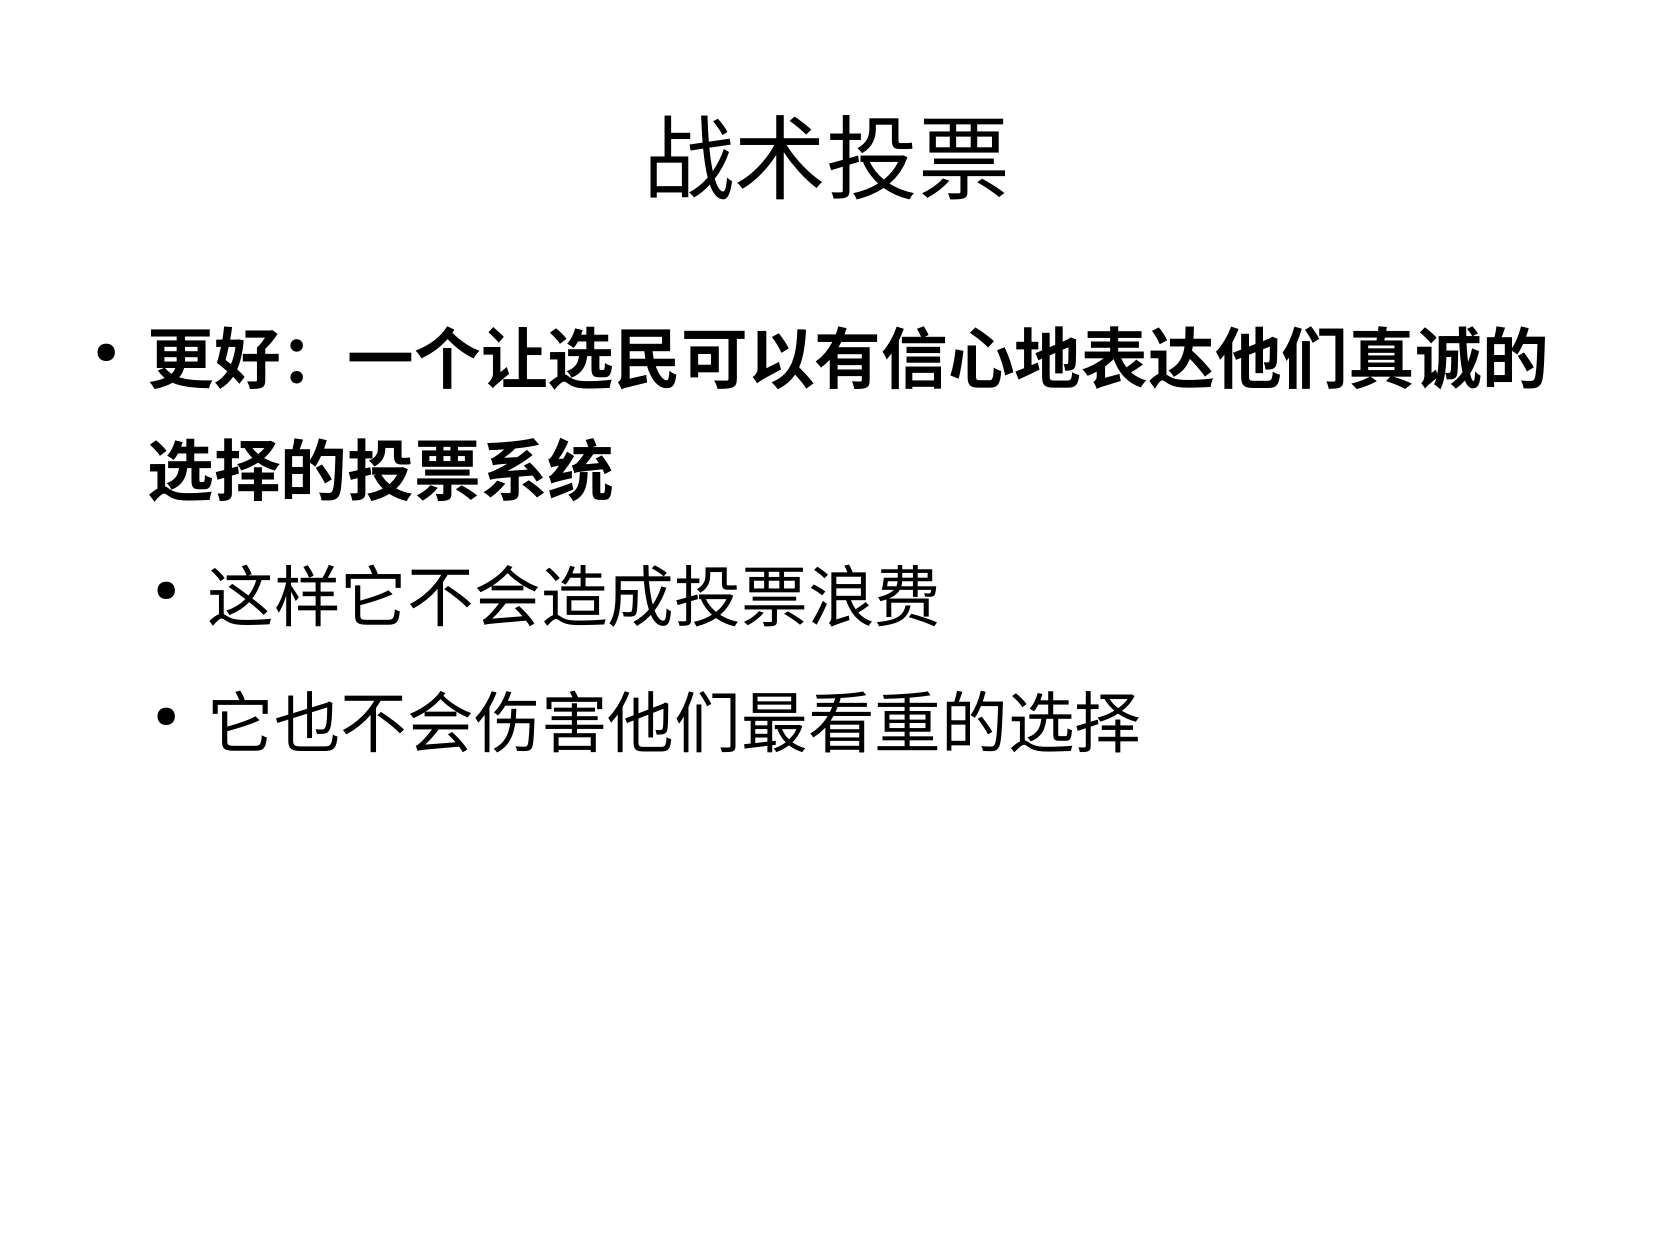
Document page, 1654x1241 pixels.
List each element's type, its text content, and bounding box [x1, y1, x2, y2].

title 战术投票 [82, 49, 1571, 257]
list 更好：一个让选民可以有信心地表达他们真诚的选择的投票系统 这样它不会造成投票浪费 它也不会伤害他们最看重的选择 [76, 305, 1607, 1125]
